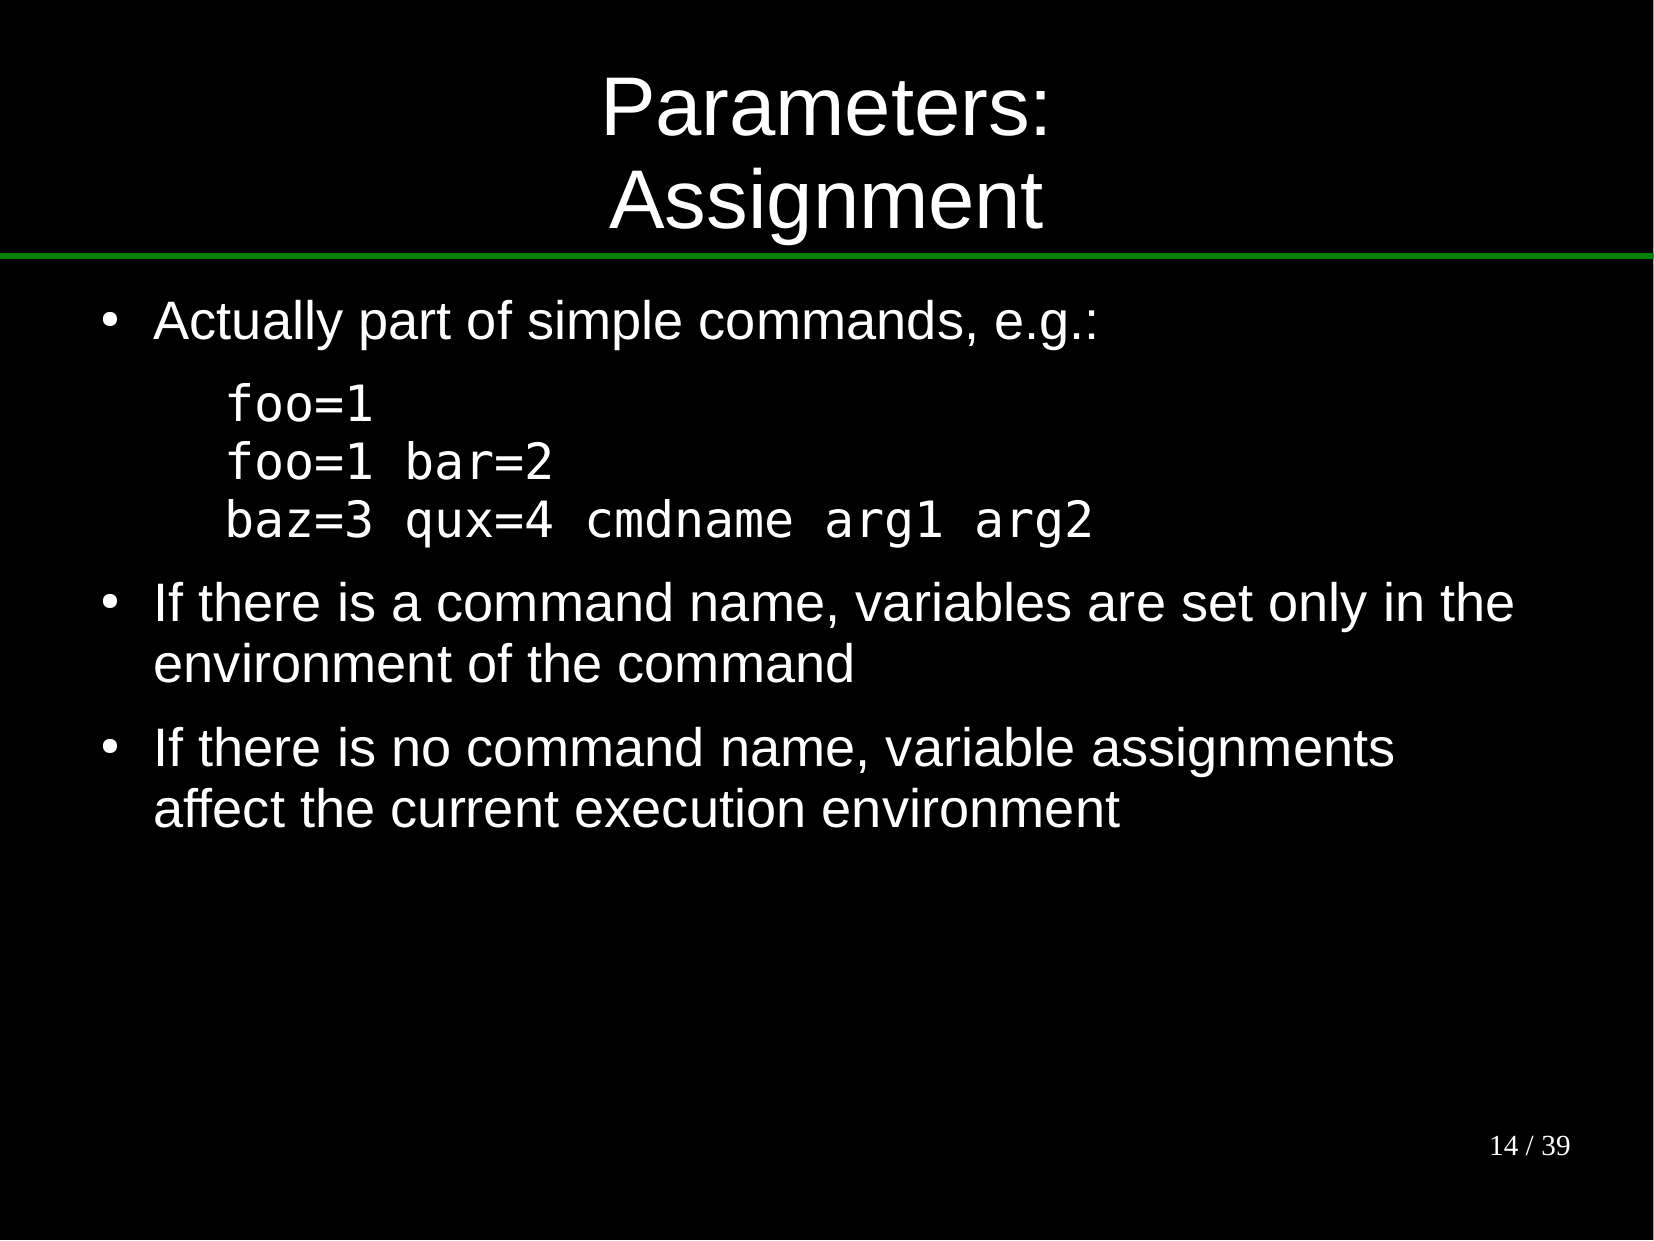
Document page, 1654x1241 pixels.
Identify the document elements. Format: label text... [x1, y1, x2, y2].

title Parameters: Assignment [82, 49, 1571, 257]
list Actually part of simple commands, e.g.: foo=1 foo=1 bar=2 baz=3 qux=4 cmdname arg1 arg2 If there is a command name, variables are set only in the environment of the command If there is no command name, variable assignments affect the current execution environment [82, 290, 1538, 1010]
